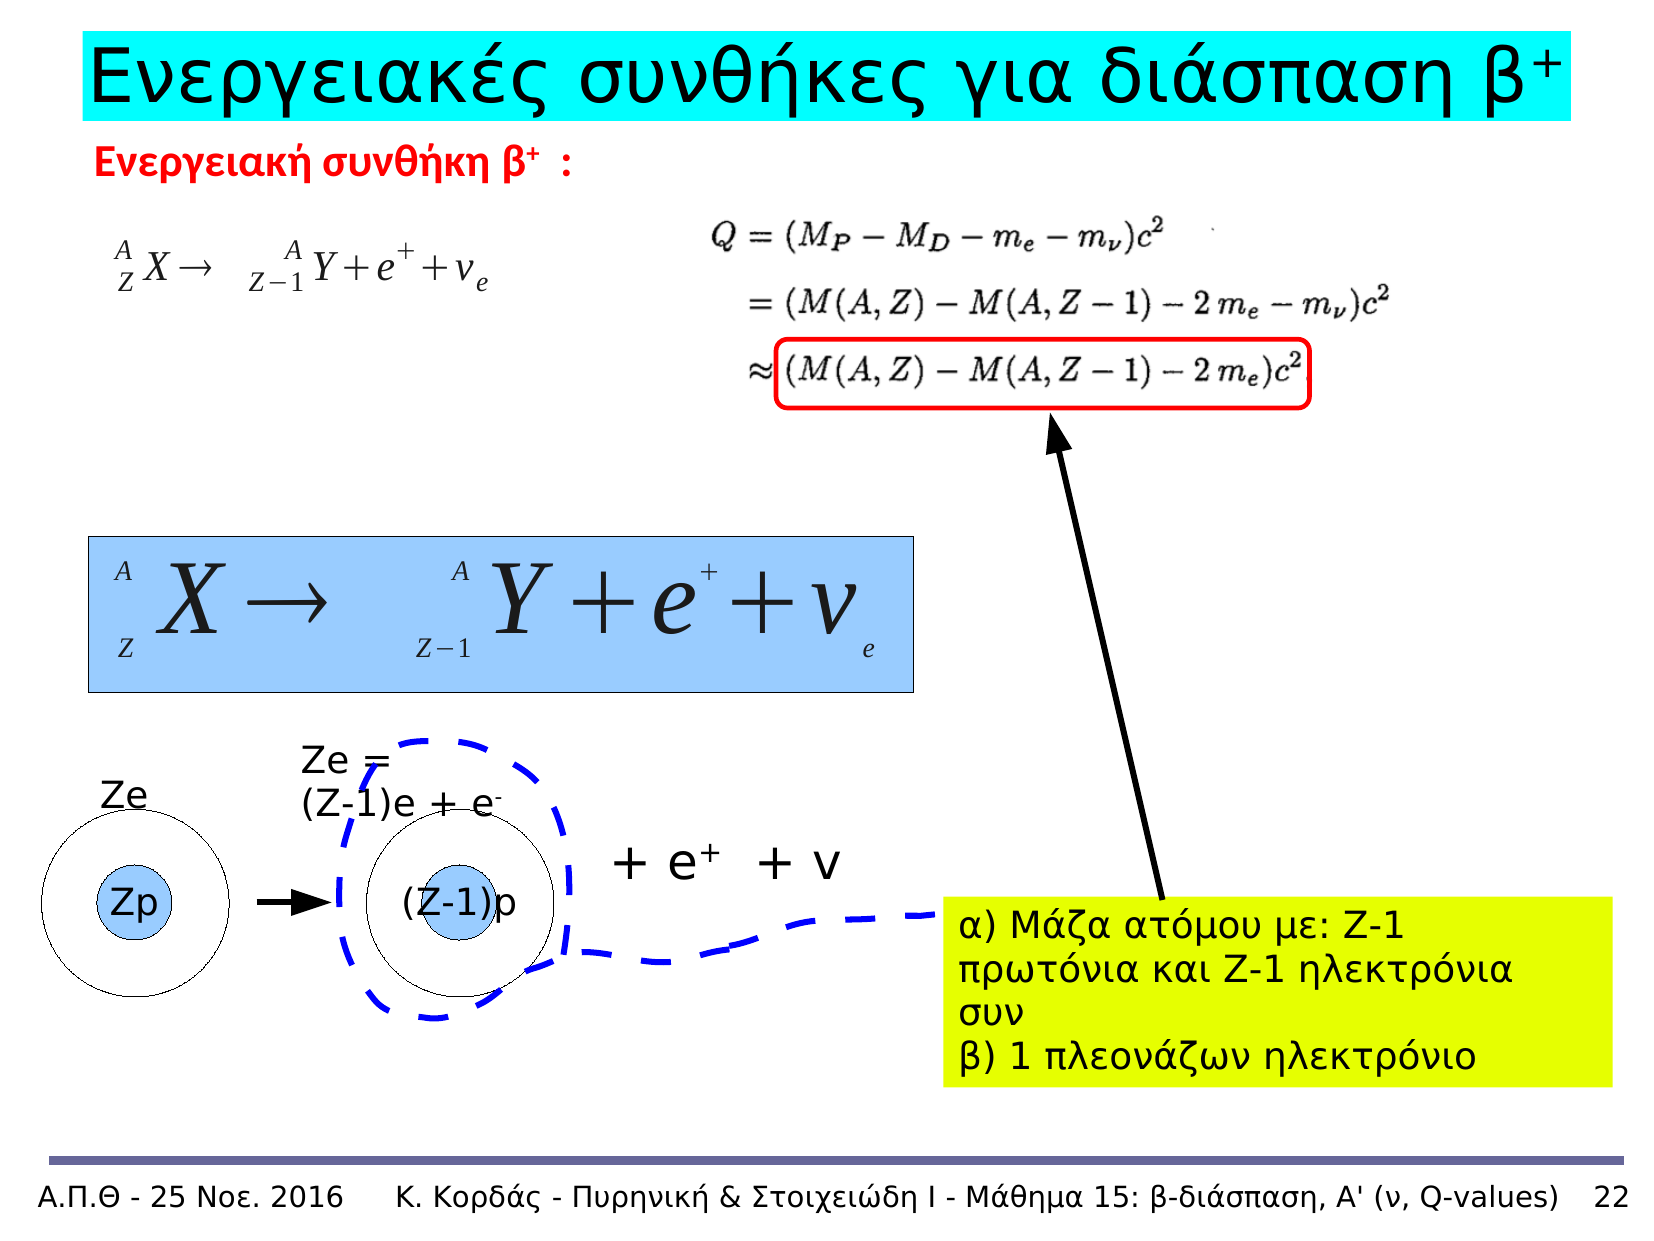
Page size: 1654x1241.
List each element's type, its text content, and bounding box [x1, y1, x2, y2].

text_box + e+ + v [562, 825, 1158, 908]
text_box Zp [96, 864, 172, 940]
title Ενεργειακές συνθήκες για διάσπαση β+ [82, 31, 1571, 121]
picture [703, 212, 1399, 395]
text_box Ενεργειακή συνθήκη β+ : [79, 123, 788, 194]
text_box + e+ + v [1149, 825, 1163, 884]
text_box α) Μάζα ατόμου με: Ζ-1 πρωτόνια και Ζ-1 ηλεκτρόνια συν β) 1 πλεονάζων ηλεκτρόνιο [943, 896, 1613, 1088]
chart [102, 235, 504, 298]
text_box [88, 536, 914, 693]
text_box Ze = (Ζ-1)e + e- [285, 730, 626, 835]
text_box (Z-1)p [422, 864, 496, 941]
picture [779, 342, 1307, 395]
chart [102, 524, 892, 673]
text_box Ze [85, 766, 236, 826]
text_box (Z-1)p [421, 891, 433, 906]
